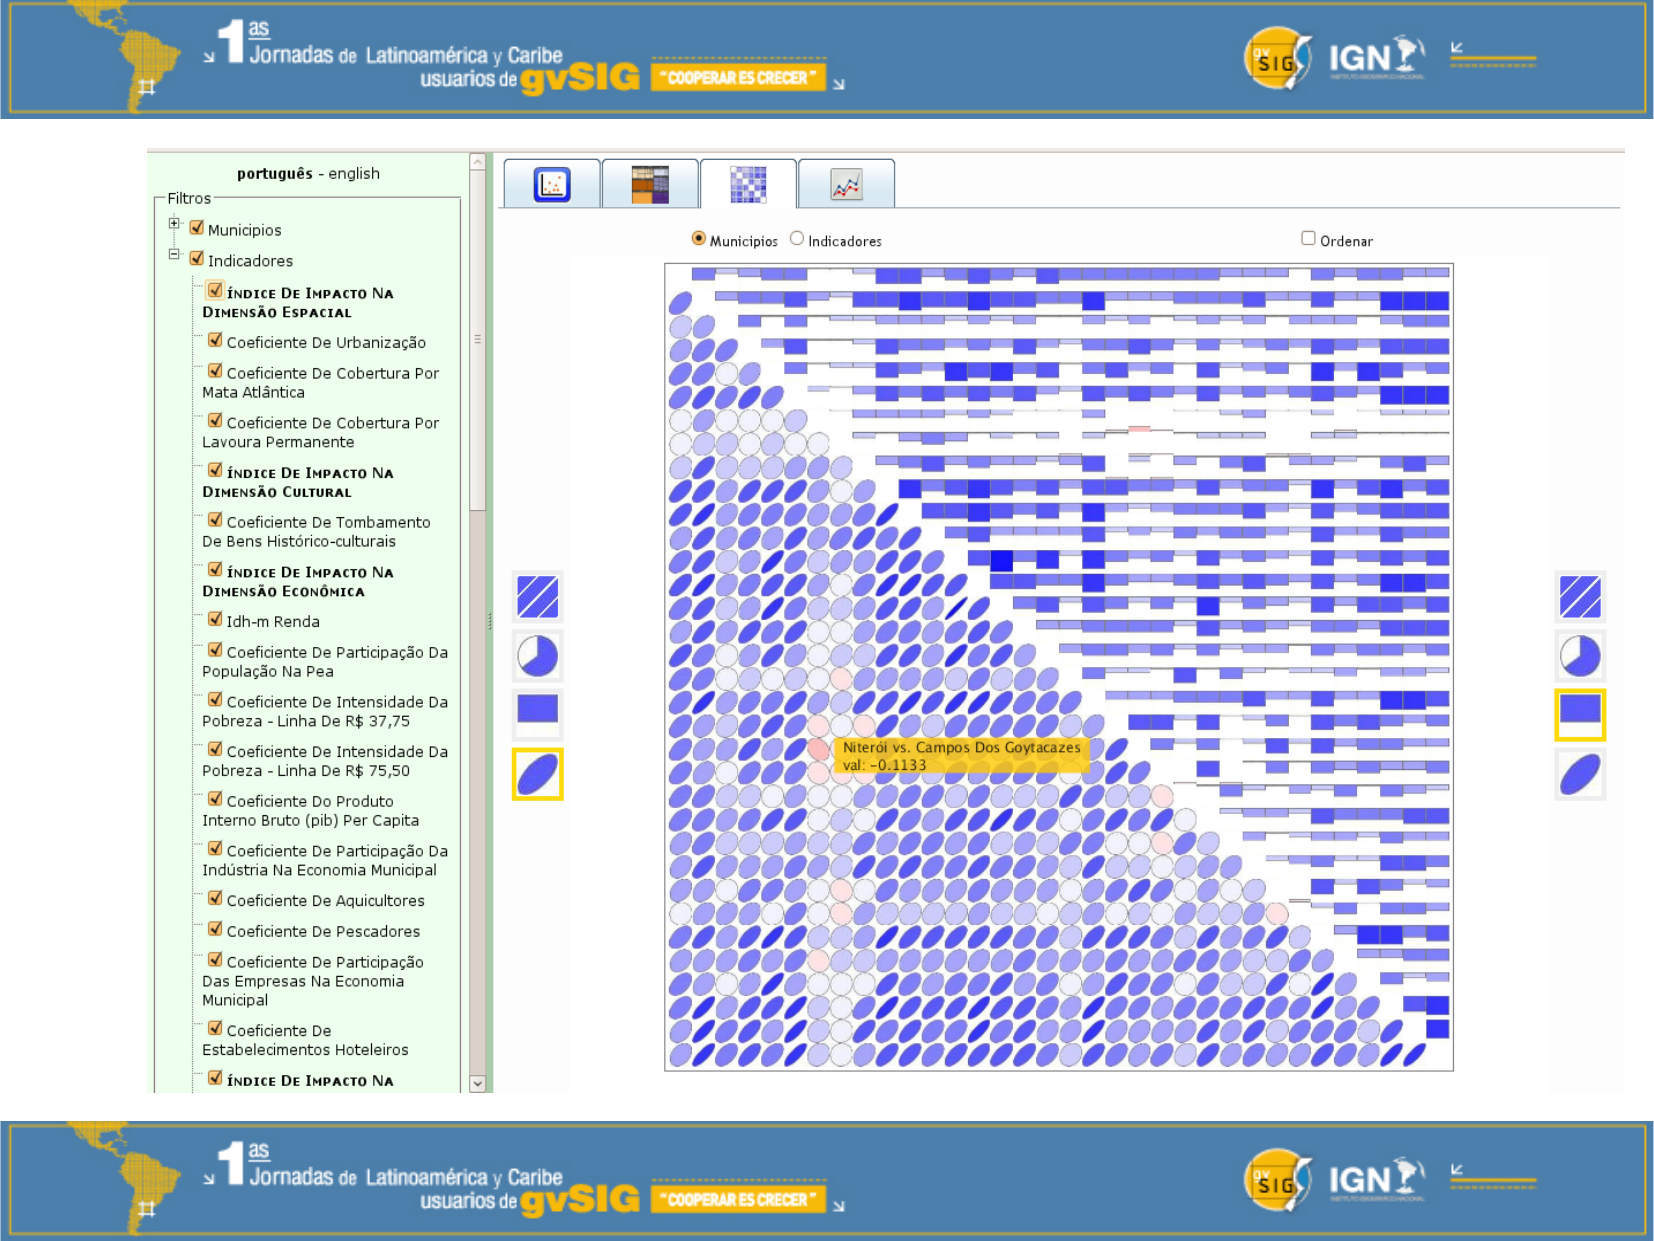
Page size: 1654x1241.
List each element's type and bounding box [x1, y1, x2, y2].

picture [0, 1121, 1654, 1241]
picture [0, 0, 1654, 119]
picture [147, 147, 1625, 1093]
